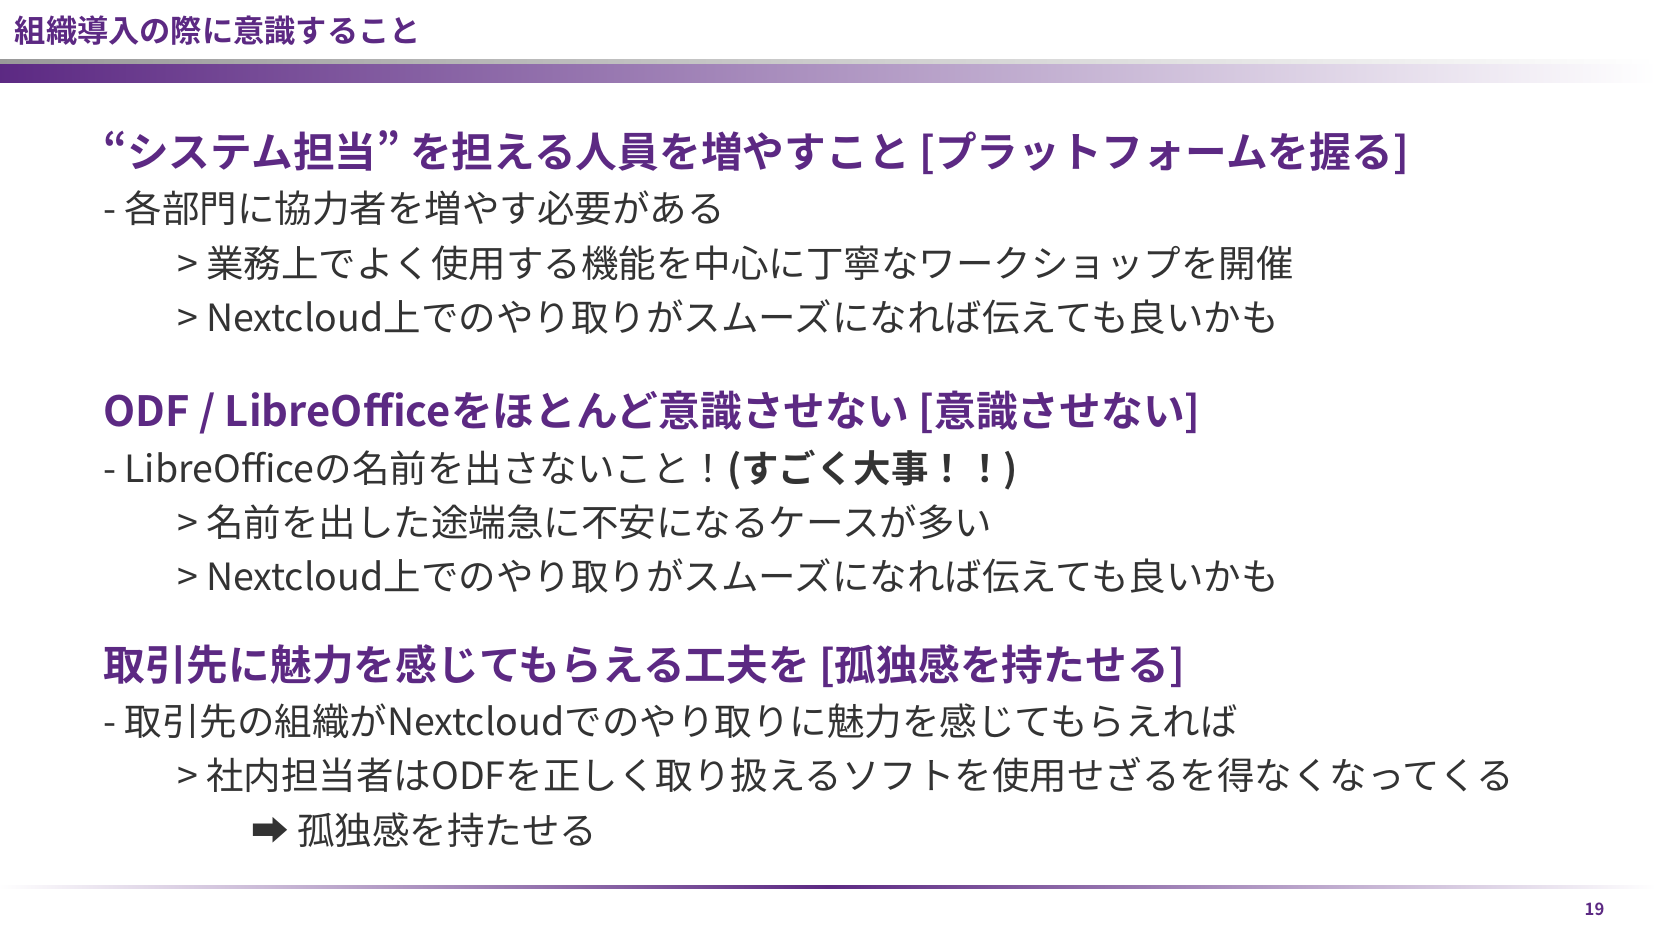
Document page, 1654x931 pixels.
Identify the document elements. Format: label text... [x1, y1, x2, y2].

text_box “システム担当” を担える人員を増やすこと [プラットフォームを握る] - 各部門に協力者を増やす必要がある > 業務上でよく使用する機能を中心に丁寧なワークショップを開催 > Nextcloud上でのやり取りがスムーズになれば伝えても良いかも ODF / LibreOfficeをほとんど意識させない [意識させない] - LibreOfficeの名前を出さないこと！(すごく大事！！) > 名前を出した途端急に不安になるケースが多い > Nextcloud上でのやり取りがスムーズになれば伝えても良いかも 取引先に魅力を感じてもらえる工夫を [孤独感を持たせる] - 取引先の組織がNextcloudでのやり取りに魅力を感じてもらえれば > 社内担当者はODFを正しく取り扱えるソフトを使用せざるを得なくなってくる ➡ 孤独感を持たせる [88, 111, 1565, 863]
text_box 組織導入の際に意識すること [0, 0, 1376, 59]
text_box <番号> [1535, 888, 1654, 928]
text_box [0, 885, 1654, 889]
text_box [0, 59, 1654, 83]
